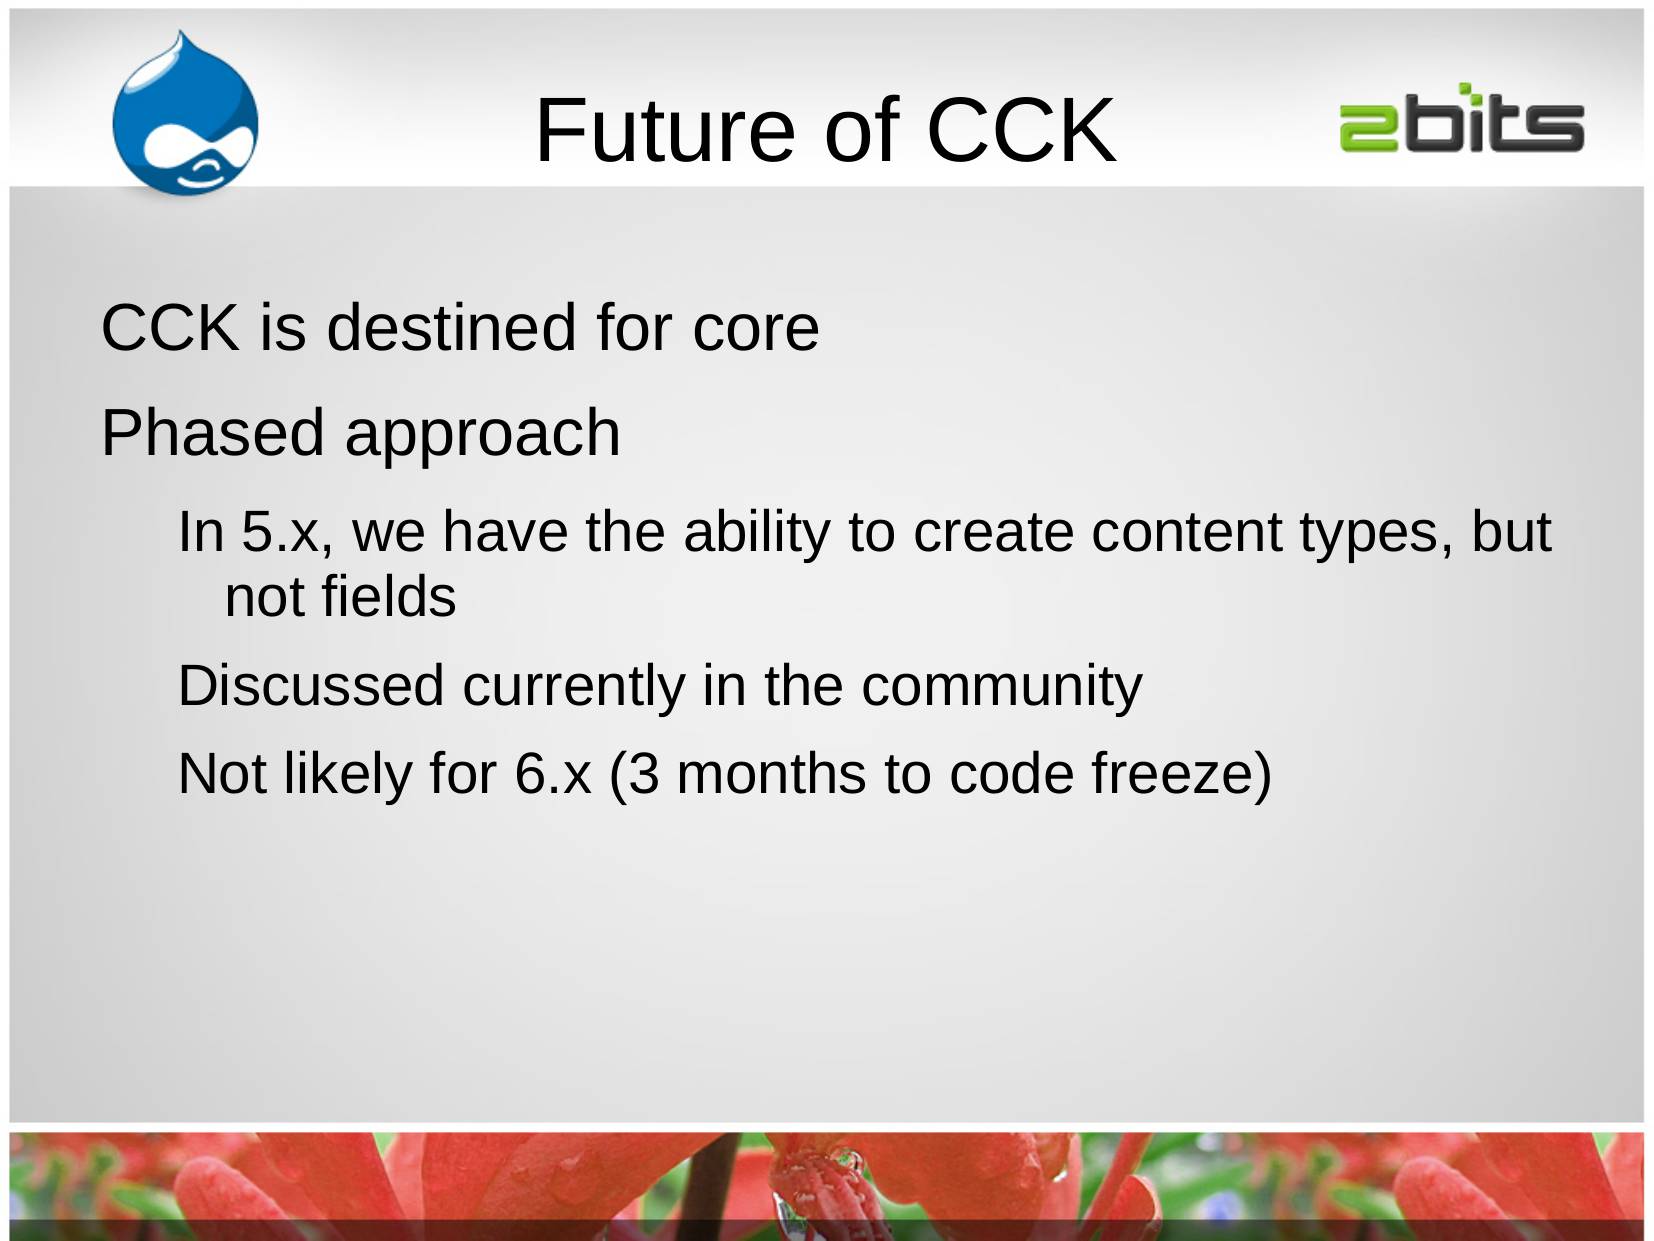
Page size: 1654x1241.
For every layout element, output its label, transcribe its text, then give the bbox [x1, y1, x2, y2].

list CCK is destined for core Phased approach In 5.x, we have the ability to create content types, but not fields Discussed currently in the community Not likely for 6.x (3 months to code freeze) [82, 290, 1571, 1094]
title Future of CCK [82, 33, 1571, 226]
picture [0, 0, 1654, 1241]
